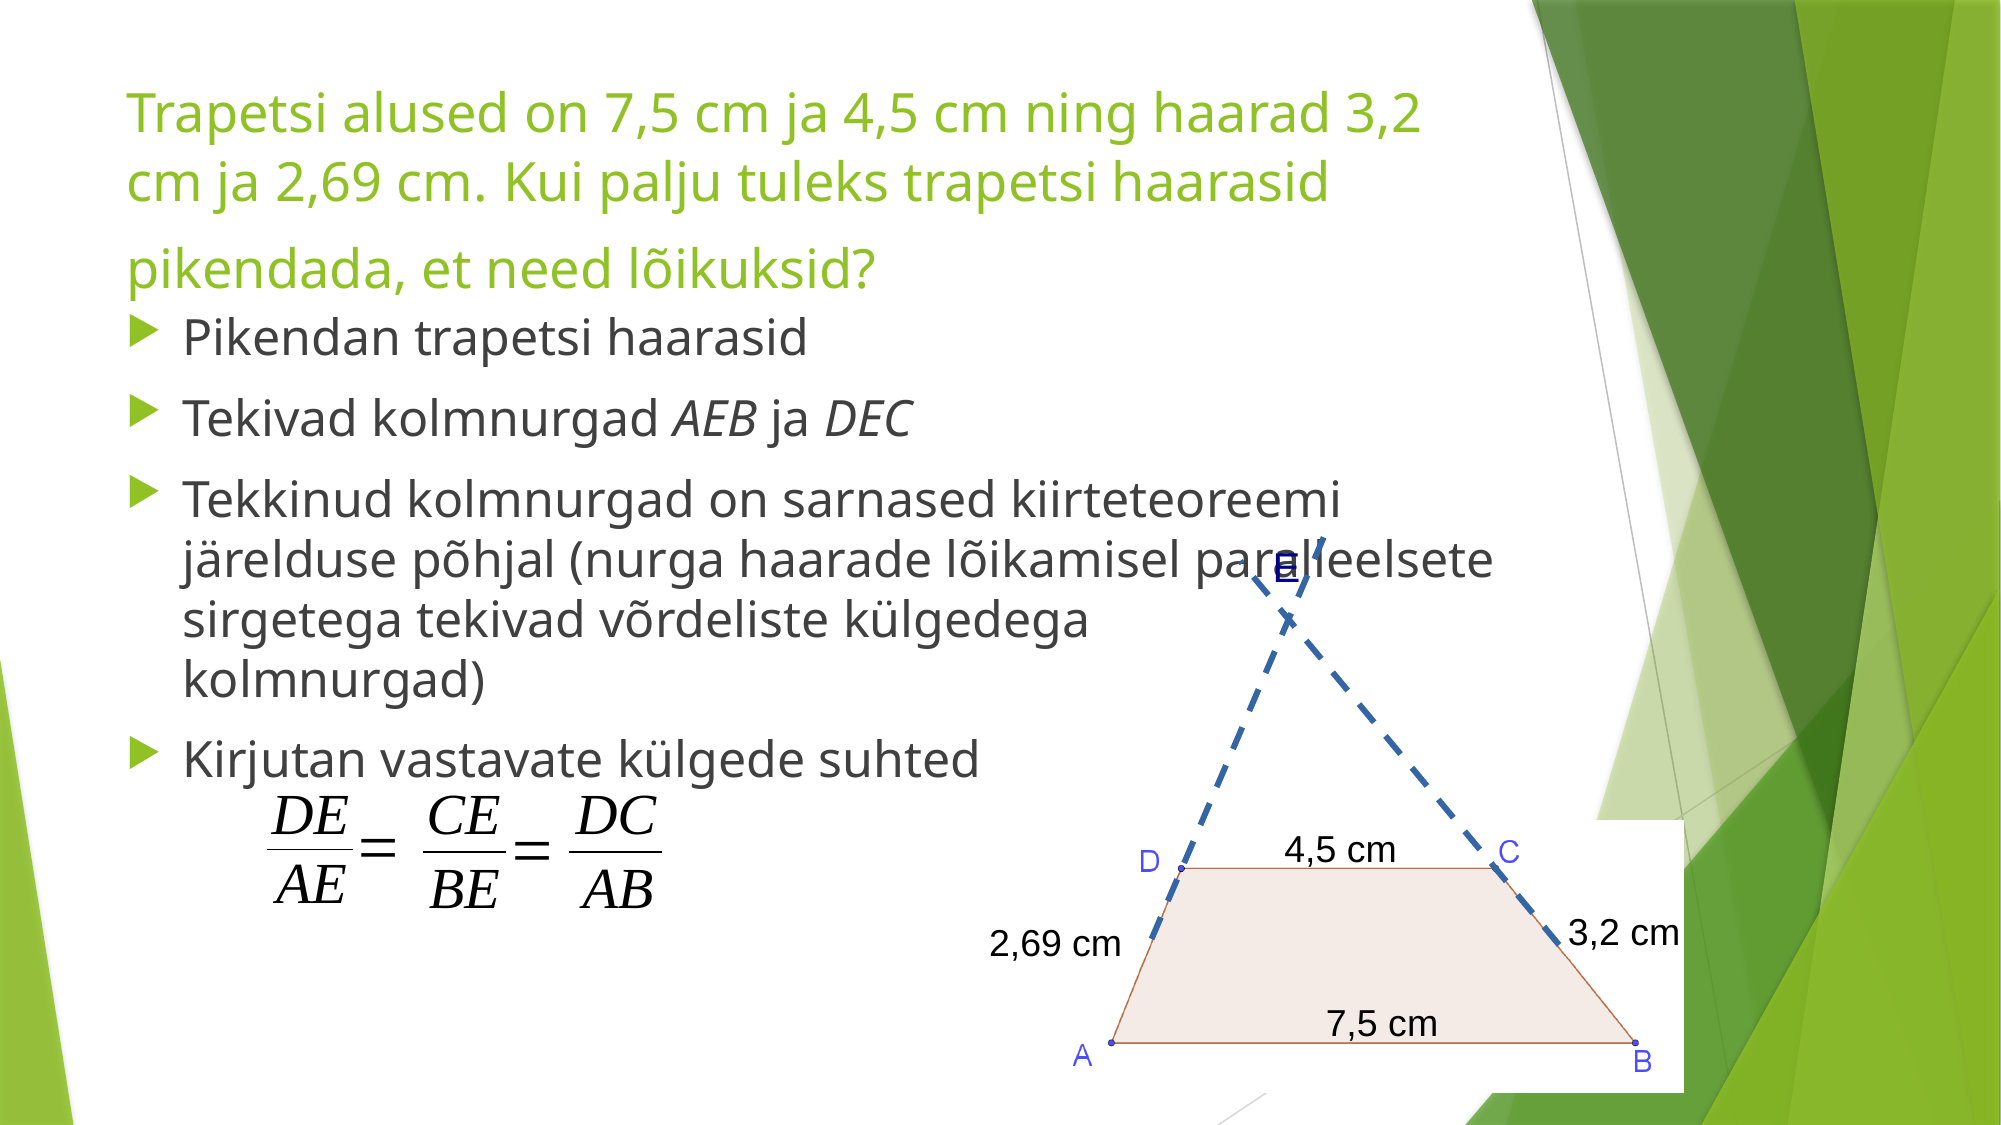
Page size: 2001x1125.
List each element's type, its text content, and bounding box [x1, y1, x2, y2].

text_box 3,2 cm [1553, 903, 1696, 961]
text_box E [1257, 537, 1316, 599]
list Pikendan trapetsi haarasid Tekivad kolmnurgad AEB ja DEC Tekkinud kolmnurgad on sarnased kiirteteoreemi järelduse põhjal (nurga haarade lõikamisel paralleelsete sirgetega tekivad võrdeliste külgedega kolmnurgad) Kirjutan vastavate külgede suhted [111, 297, 1522, 1125]
title Trapetsi alused on 7,5 cm ja 4,5 cm ning haarad 3,2 cm ja 2,69 cm. Kui palju tuleks trapetsi haarasid pikendada, et need lõikuksid? [111, 70, 1522, 288]
chart [259, 783, 409, 916]
text_box 4,5 cm [1269, 820, 1412, 878]
picture [1063, 820, 1684, 1093]
chart [414, 783, 672, 921]
text_box 2,69 cm [974, 915, 1138, 973]
text_box 7,5 cm [1311, 995, 1454, 1053]
